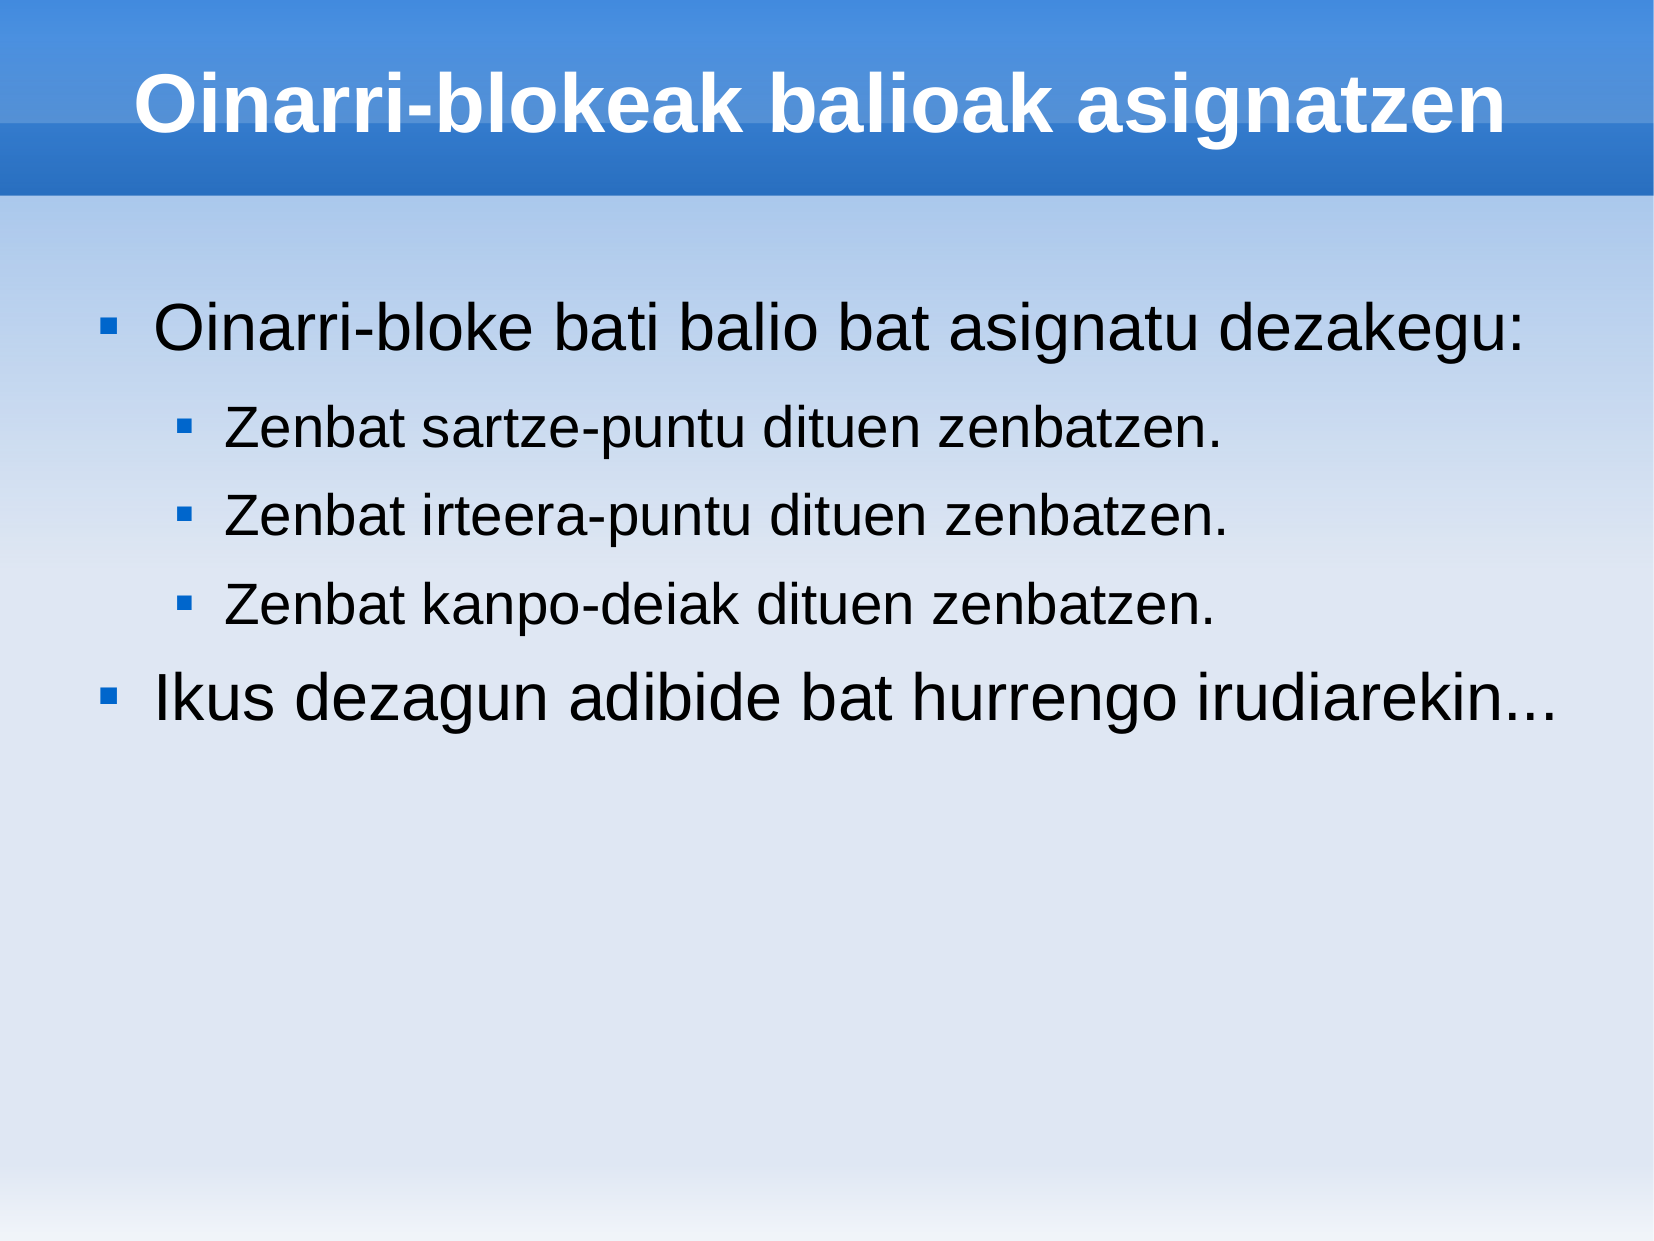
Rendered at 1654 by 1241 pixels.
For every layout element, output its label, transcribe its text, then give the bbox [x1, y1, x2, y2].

title Oinarri-blokeak balioak asignatzen [76, 0, 1565, 208]
picture [0, 0, 1654, 1241]
list Oinarri-bloke bati balio bat asignatu dezakegu: Zenbat sartze-puntu dituen zenbatzen. Zenbat irteera-puntu dituen zenbatzen. Zenbat kanpo-deiak dituen zenbatzen. Ikus dezagun adibide bat hurrengo irudiarekin... [82, 290, 1571, 1109]
